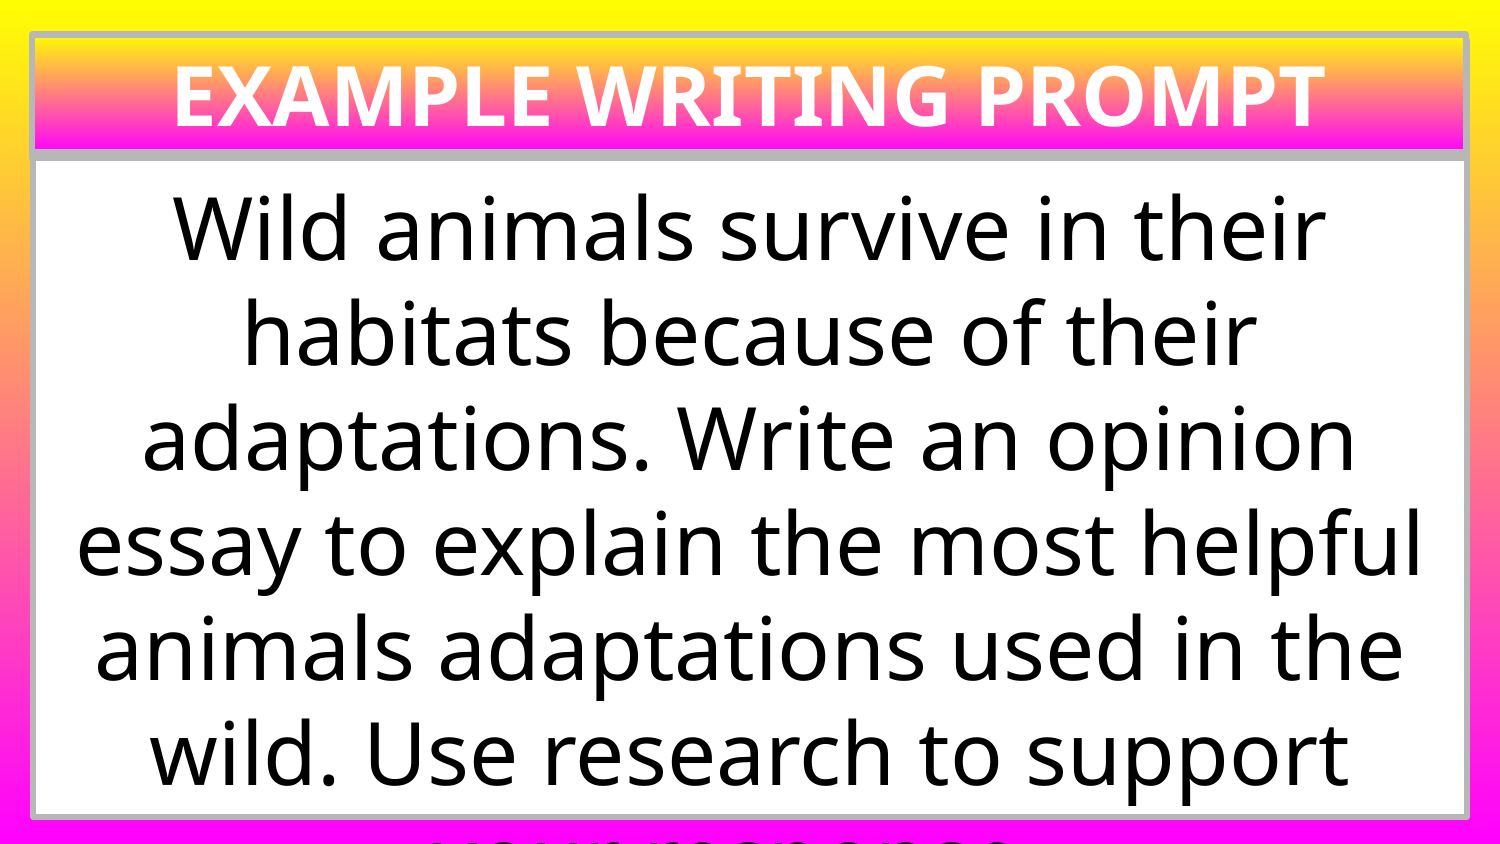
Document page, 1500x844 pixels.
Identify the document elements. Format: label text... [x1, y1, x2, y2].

text_box Wild animals survive in their habitats because of their adaptations. Write an opinion essay to explain the most helpful animals adaptations used in the wild. Use research to support your response. [39, 157, 1461, 812]
text_box EXAMPLE WRITING PROMPT [32, 34, 1466, 153]
text_box [32, 40, 1467, 817]
